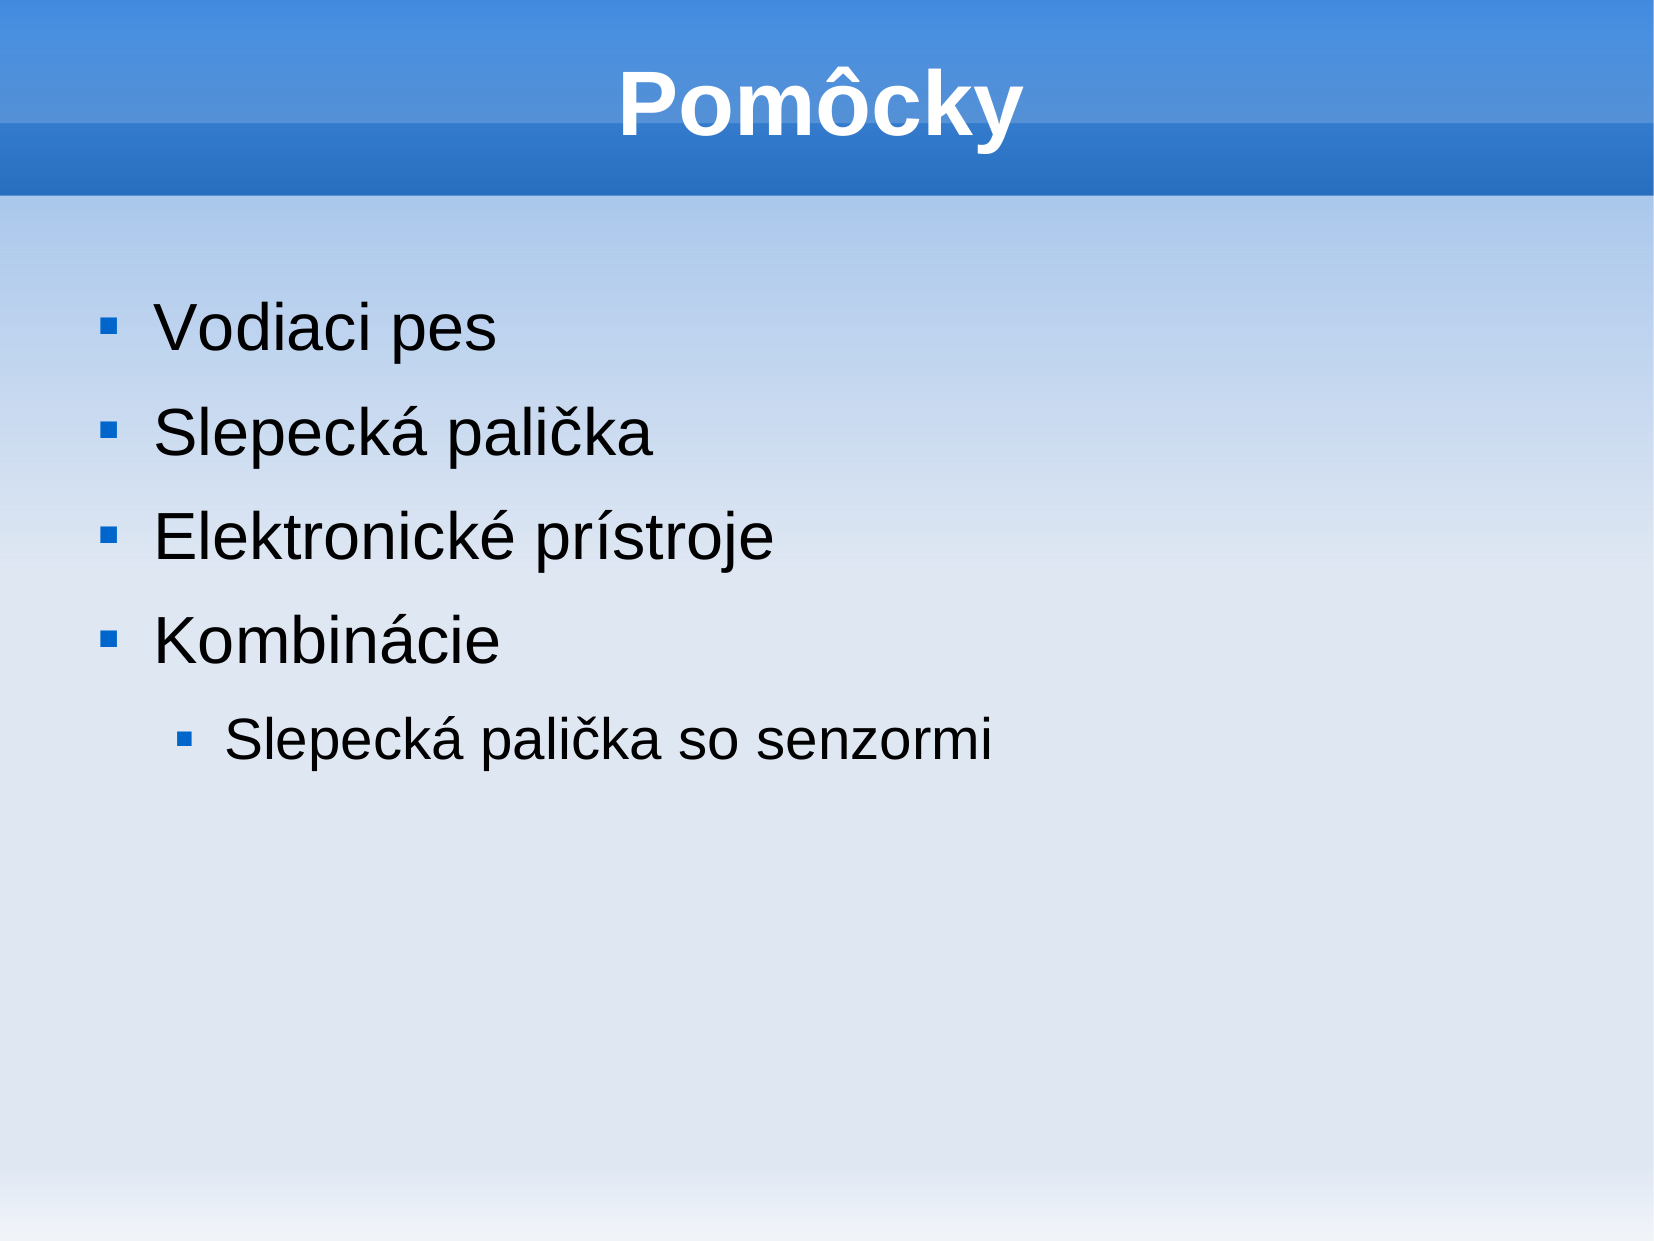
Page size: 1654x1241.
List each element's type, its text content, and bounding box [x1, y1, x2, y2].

title Pomôcky [76, 7, 1565, 200]
list Vodiaci pes Slepecká palička Elektronické prístroje Kombinácie Slepecká palička so senzormi [82, 290, 1571, 1094]
picture [0, 0, 1654, 1241]
